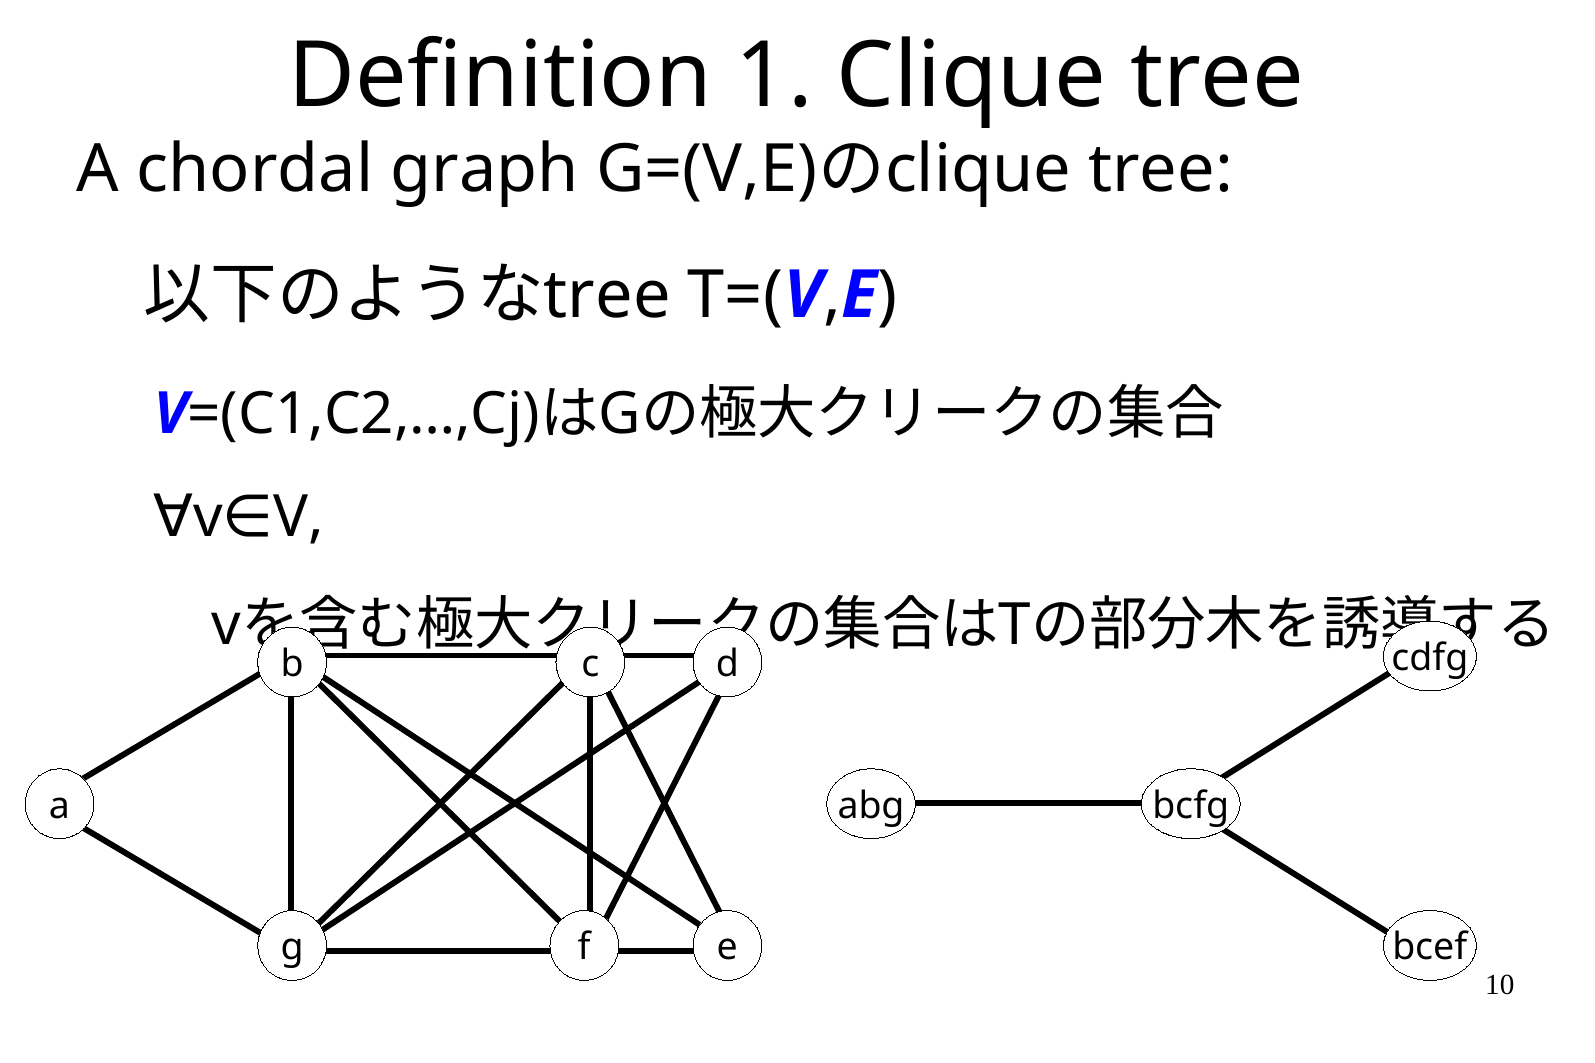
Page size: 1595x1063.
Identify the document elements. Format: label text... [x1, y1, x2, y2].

text_box c [555, 627, 625, 697]
text_box e [693, 910, 762, 981]
text_box d [693, 627, 762, 697]
text_box bcfg [1141, 768, 1241, 839]
text_box a [25, 768, 94, 839]
text_box bcef [1383, 910, 1477, 981]
list A chordal graph G=(V,E)のclique tree: 以下のようなtree T=(V,E) V=(C1,C2,…,Cj)はGの極大クリークの集合 ∀v∈V, vを含む極大クリークの集合はTの部分木を誘導する [59, 113, 1565, 552]
text_box abg [826, 768, 916, 839]
text_box g [257, 910, 327, 981]
text_box b [257, 627, 327, 697]
text_box cdfg [1383, 621, 1477, 691]
title Definition 1. Clique tree [79, 0, 1515, 160]
text_box f [549, 910, 619, 981]
